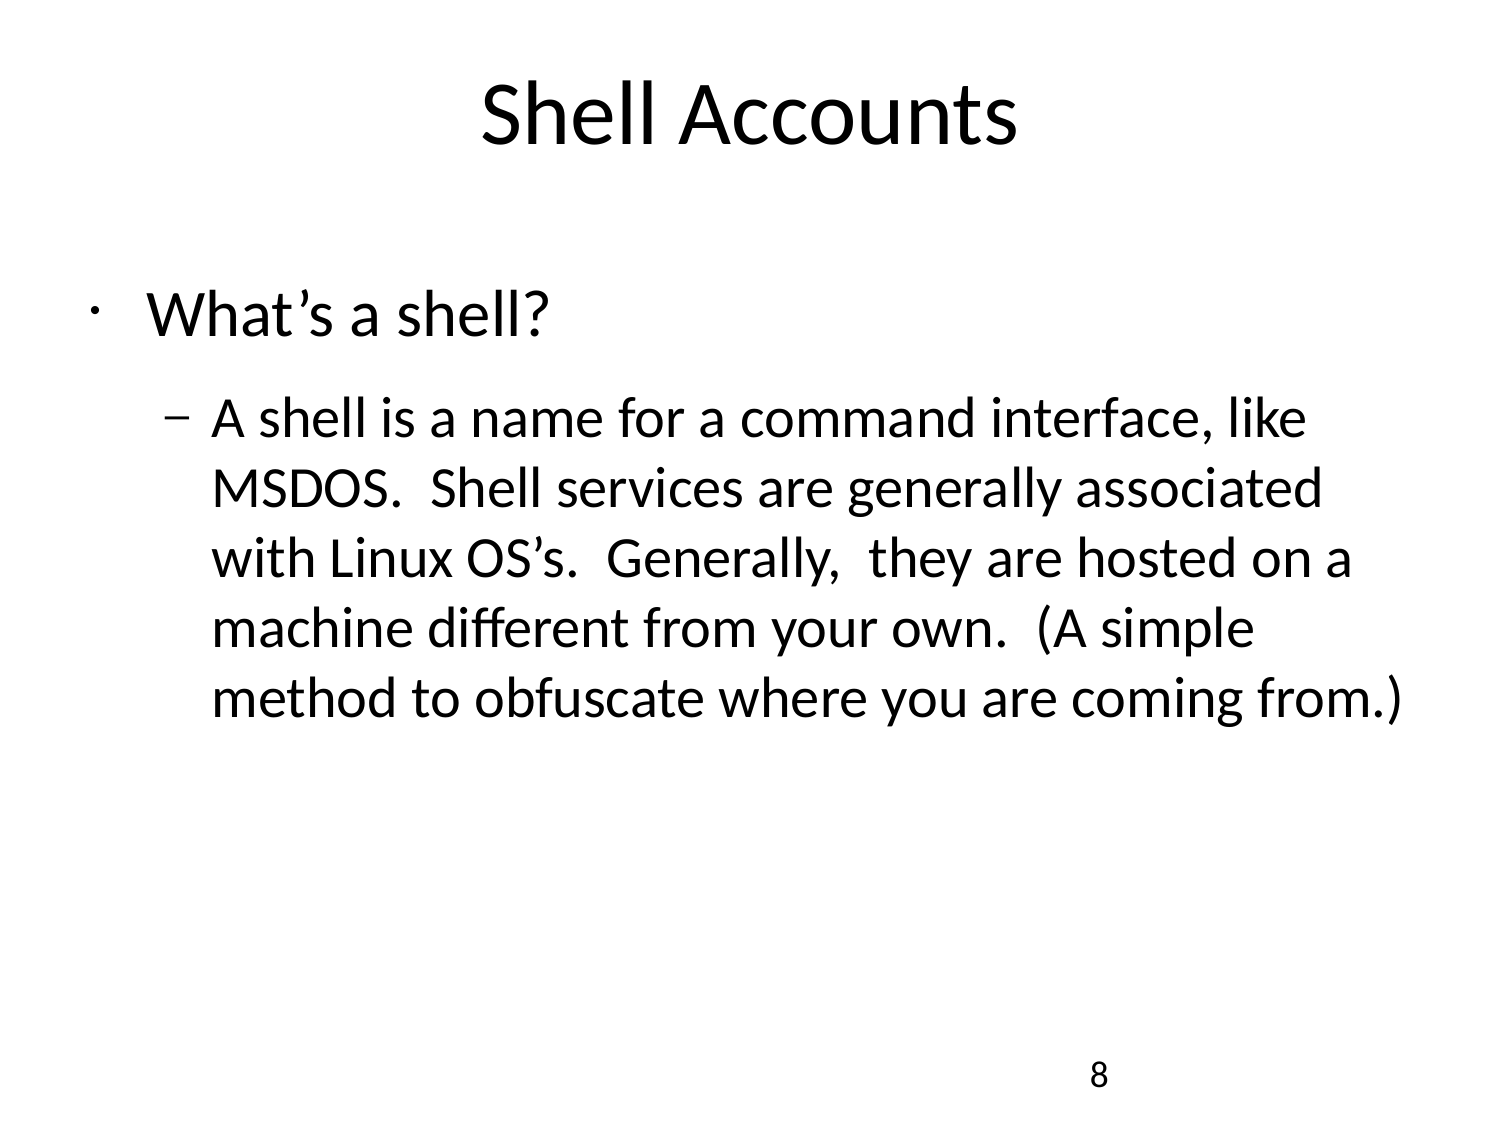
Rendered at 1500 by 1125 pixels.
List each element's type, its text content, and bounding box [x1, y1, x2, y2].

title Shell Accounts [75, 45, 1425, 233]
list What’s a shell? A shell is a name for a command interface, like MSDOS. Shell services are generally associated with Linux OS’s. Generally, they are hosted on a machine different from your own. (A simple method to obfuscate where you are coming from.) [75, 262, 1425, 1005]
slide_number <number> [1074, 1042, 1425, 1103]
